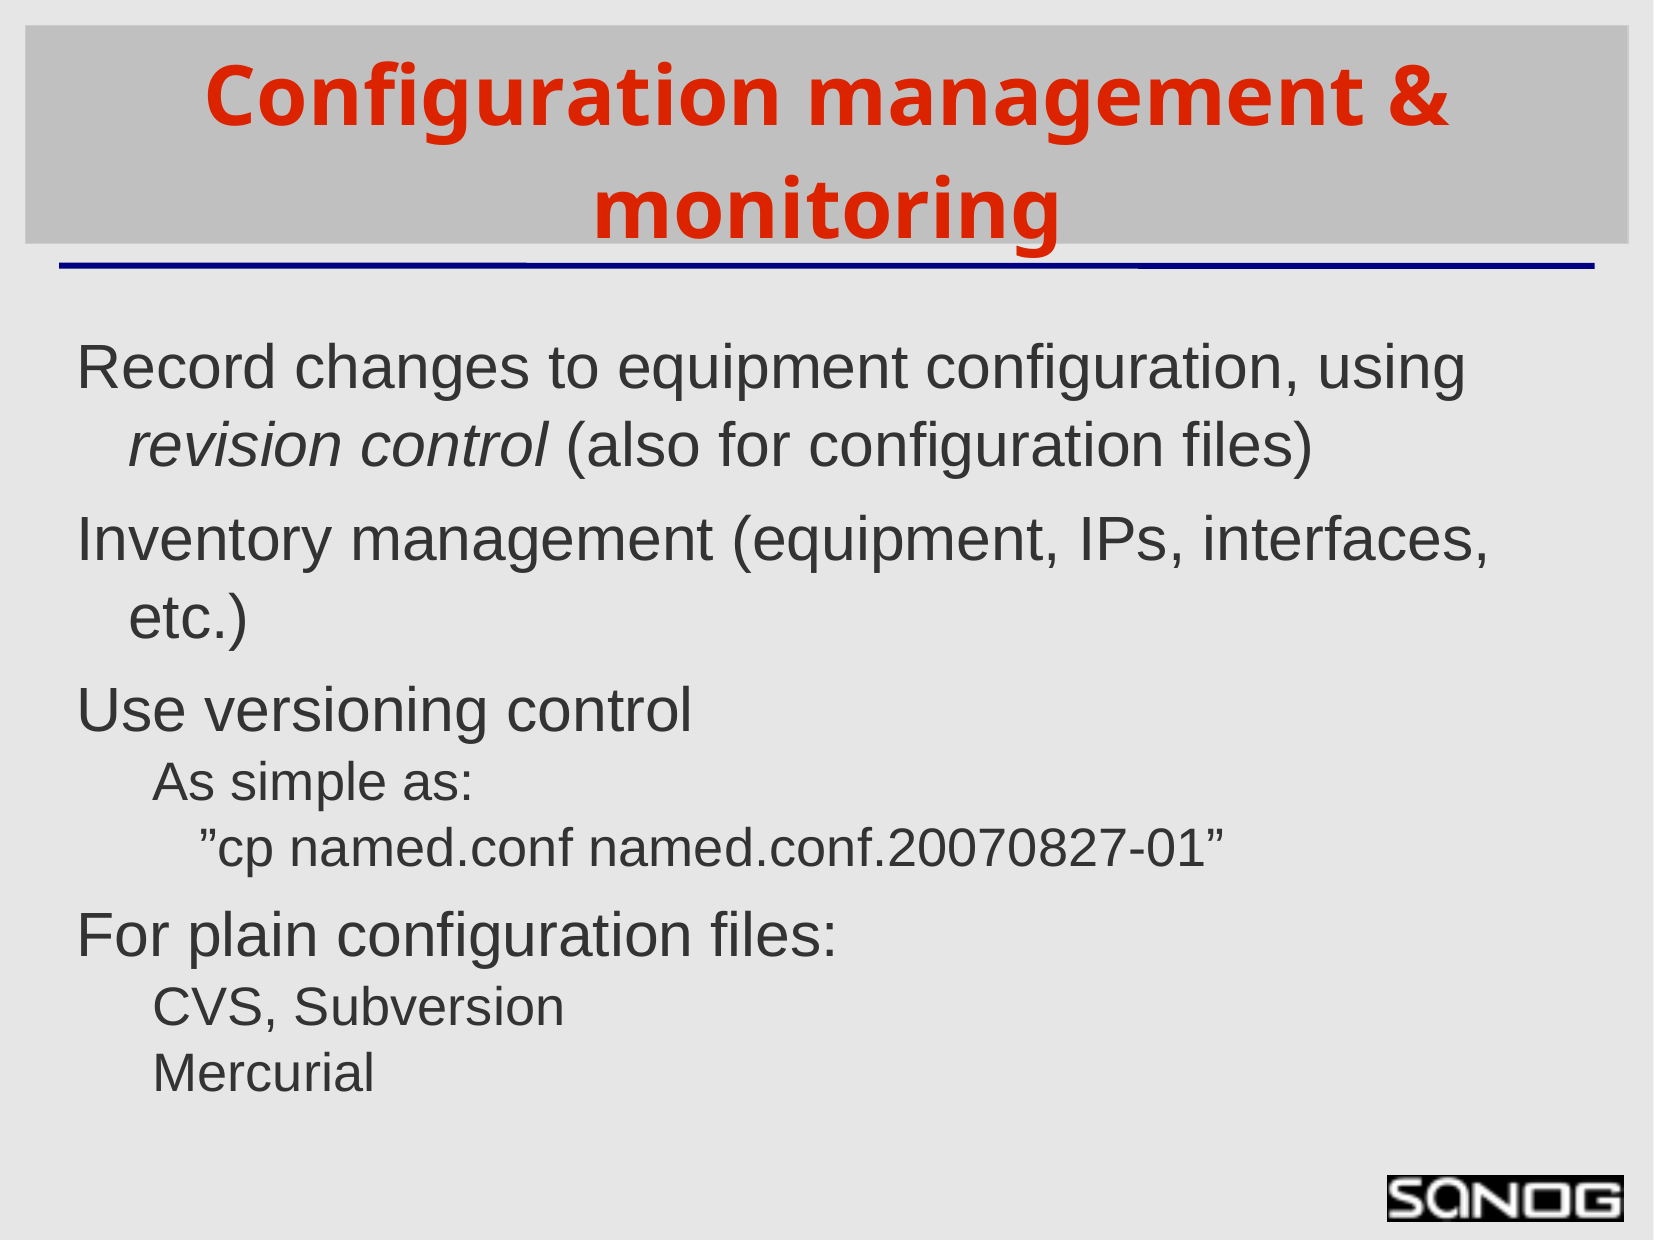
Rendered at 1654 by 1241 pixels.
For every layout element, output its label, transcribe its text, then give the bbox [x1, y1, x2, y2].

title Configuration management & monitoring [121, 46, 1534, 254]
picture [1387, 1175, 1624, 1222]
list Record changes to equipment configuration, using revision control (also for configuration files)‏ Inventory management (equipment, IPs, interfaces, etc.)‏ Use versioning control As simple as: ”cp named.conf named.conf.20070827-01” For plain configuration files: CVS, Subversion Mercurial [59, 324, 1595, 1195]
